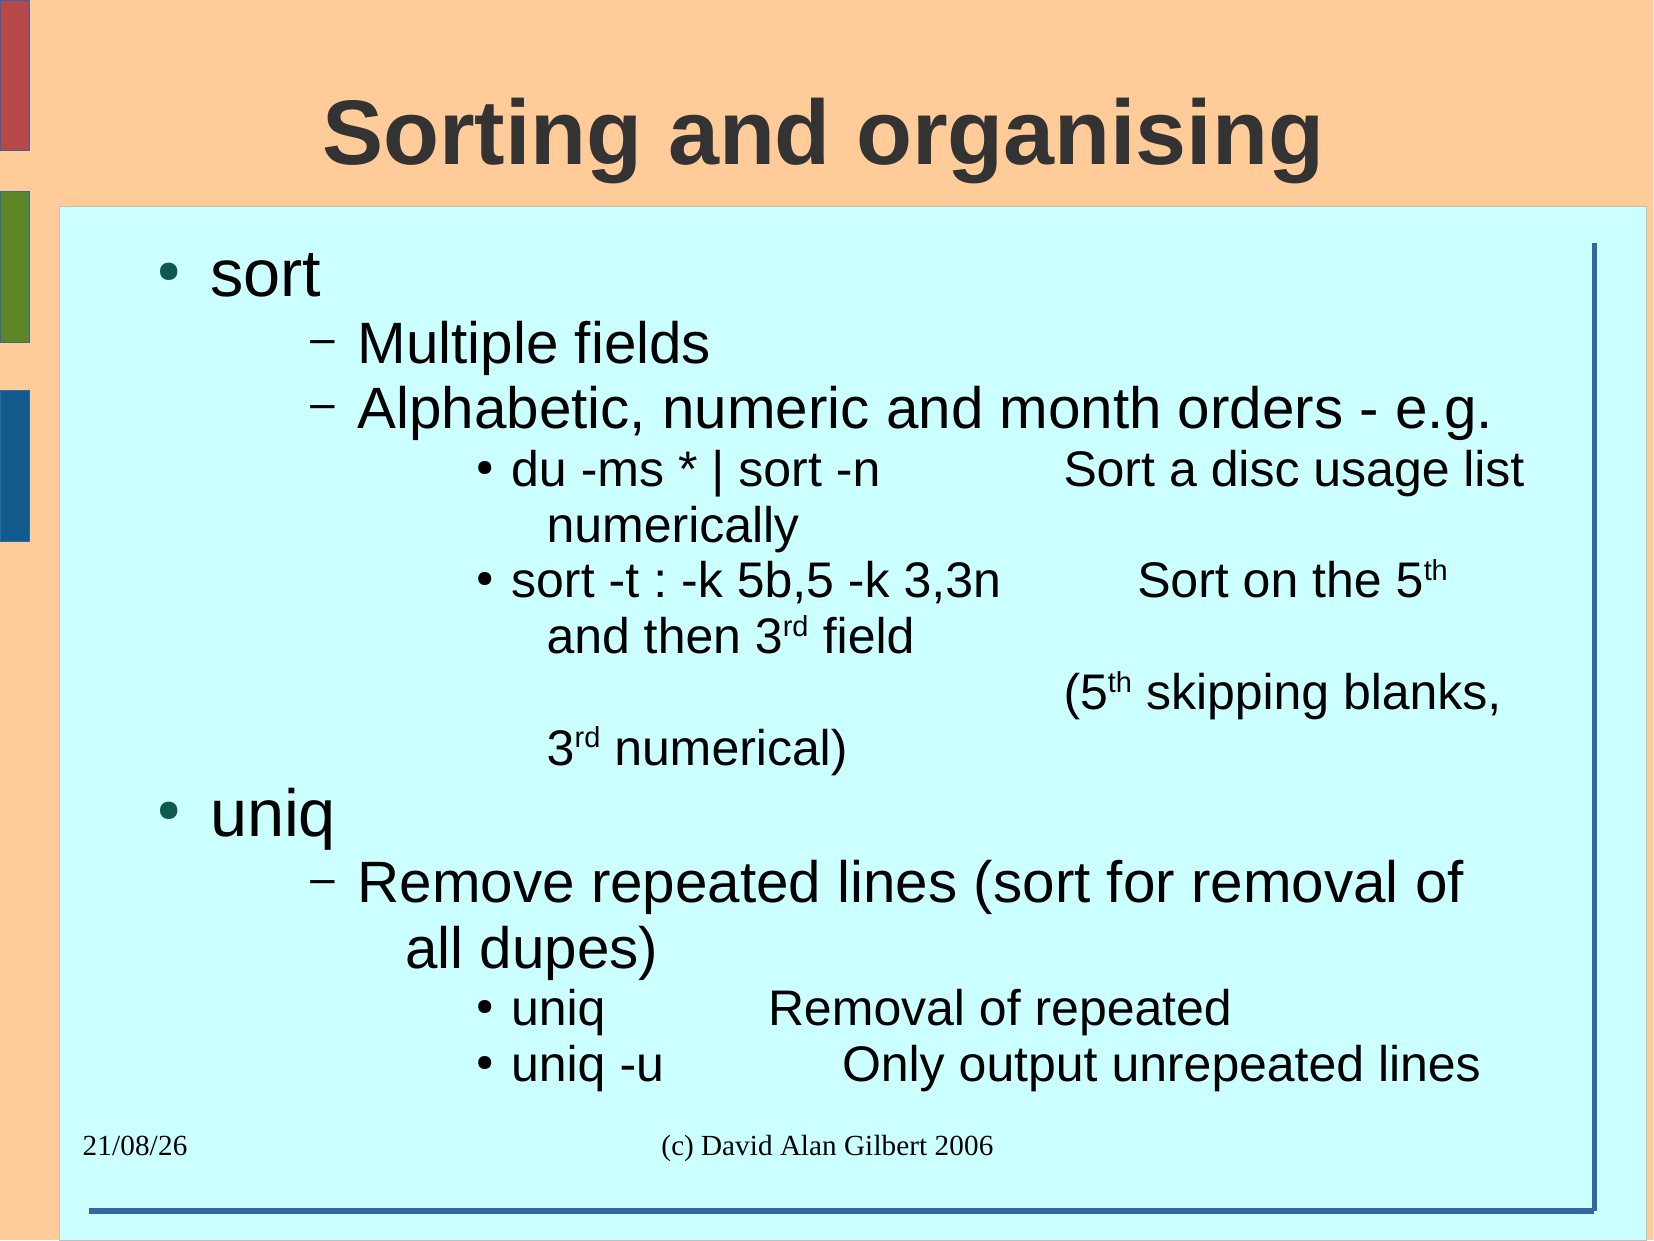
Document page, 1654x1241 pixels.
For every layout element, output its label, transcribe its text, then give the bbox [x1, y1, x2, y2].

title Sorting and organising [118, 29, 1531, 237]
list sort Multiple fields Alphabetic, numeric and month orders - e.g. du -ms * | sort -n Sort a disc usage list numerically sort -t : -k 5b,5 -k 3,3n Sort on the 5th and then 3rd field (5th skipping blanks, 3rd numerical) uniq Remove repeated lines (sort for removal of all dupes) uniq Removal of repeated uniq -u Only output unrepeated lines [121, 236, 1534, 1127]
